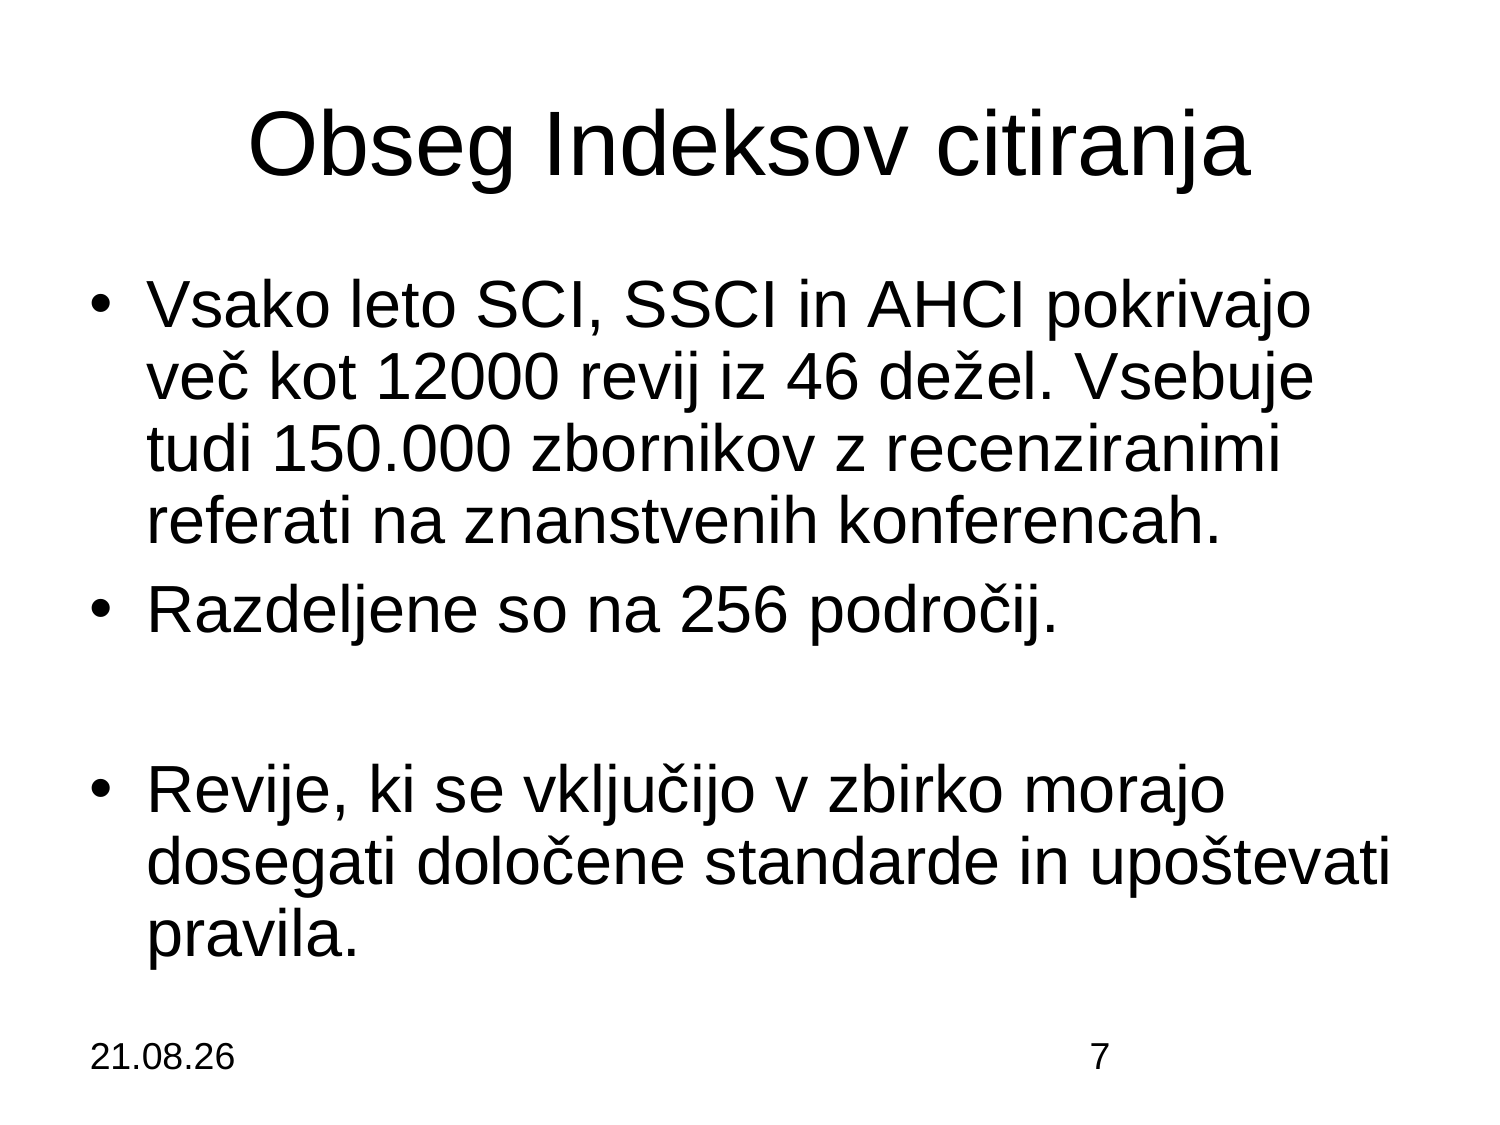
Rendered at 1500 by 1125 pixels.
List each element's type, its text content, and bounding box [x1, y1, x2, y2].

title Obseg Indeksov citiranja [75, 45, 1426, 233]
list Vsako leto SCI, SSCI in AHCI pokrivajo več kot 12000 revij iz 46 dežel. Vsebuje tudi 150.000 zbornikov z recenziranimi referati na znanstvenih konferencah. Razdeljene so na 256 področij. Revije, ki se vključijo v zbirko morajo dosegati določene standarde in upoštevati pravila. [75, 262, 1426, 1006]
